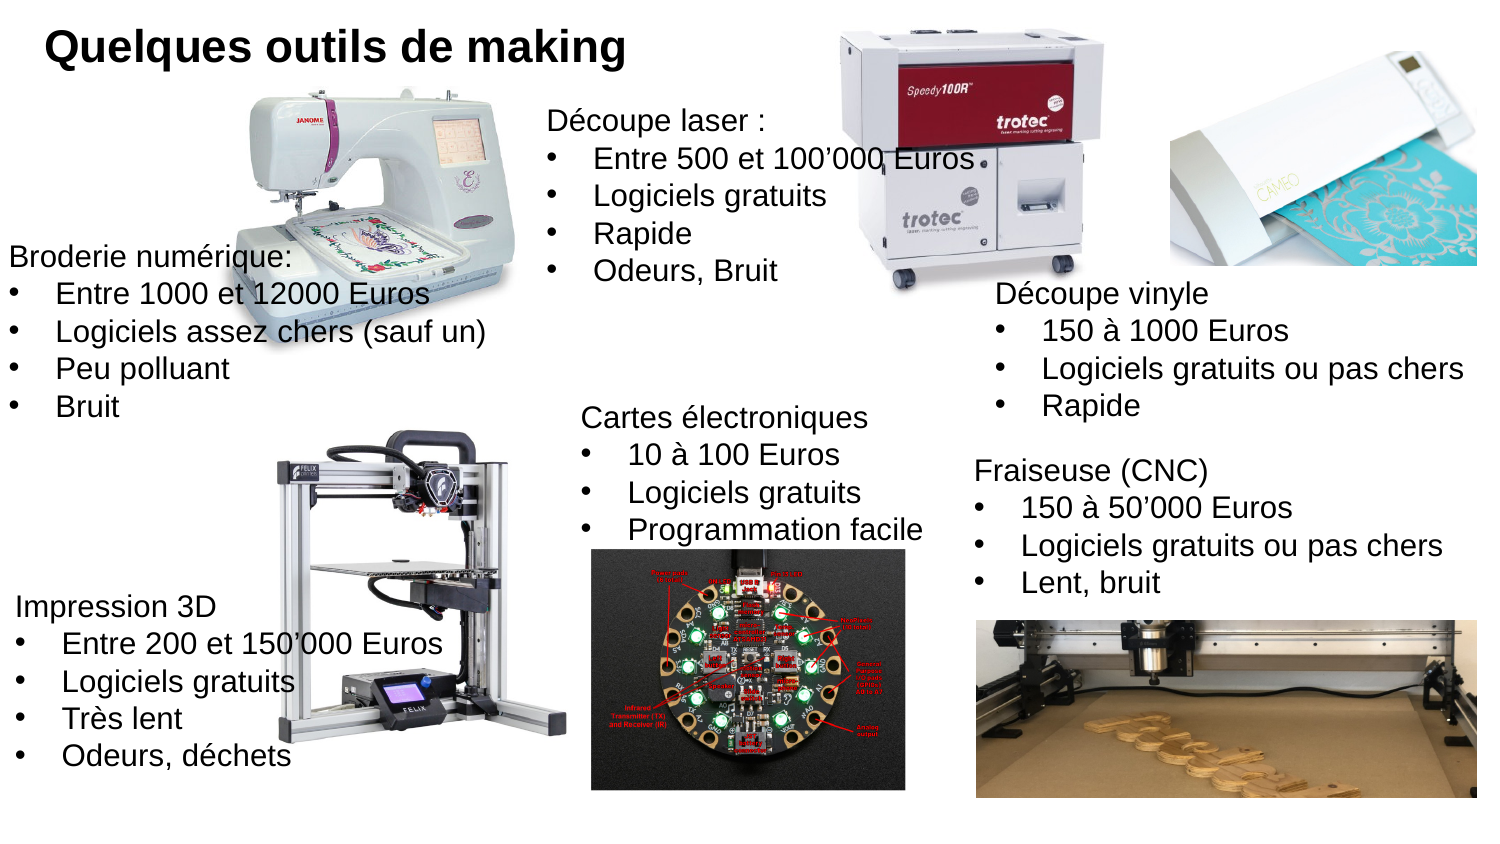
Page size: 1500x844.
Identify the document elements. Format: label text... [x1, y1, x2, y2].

text_box Impression 3D Entre 200 et 150’000 Euros Logiciels gratuits Très lent Odeurs, déchets [0, 578, 460, 781]
text_box Cartes électroniques 10 à 100 Euros Logiciels gratuits Programmation facile [565, 389, 939, 555]
picture [976, 620, 1477, 798]
picture [211, 89, 524, 355]
text_box Découpe vinyle 150 à 1000 Euros Logiciels gratuits ou pas chers Rapide [980, 265, 1480, 431]
picture [249, 414, 906, 792]
text_box Découpe laser : Entre 500 et 100’000 Euros Logiciels gratuits Rapide Odeurs, Bruit [531, 93, 991, 296]
text_box Broderie numérique: Entre 1000 et 12000 Euros Logiciels assez chers (sauf un) Peu polluant Bruit [0, 228, 503, 469]
picture [776, 12, 1153, 265]
text_box Fraiseuse (CNC) 150 à 50’000 Euros Logiciels gratuits ou pas chers Lent, bruit [959, 442, 1459, 608]
title Quelques outils de making [44, 15, 709, 89]
picture [1170, 51, 1477, 265]
